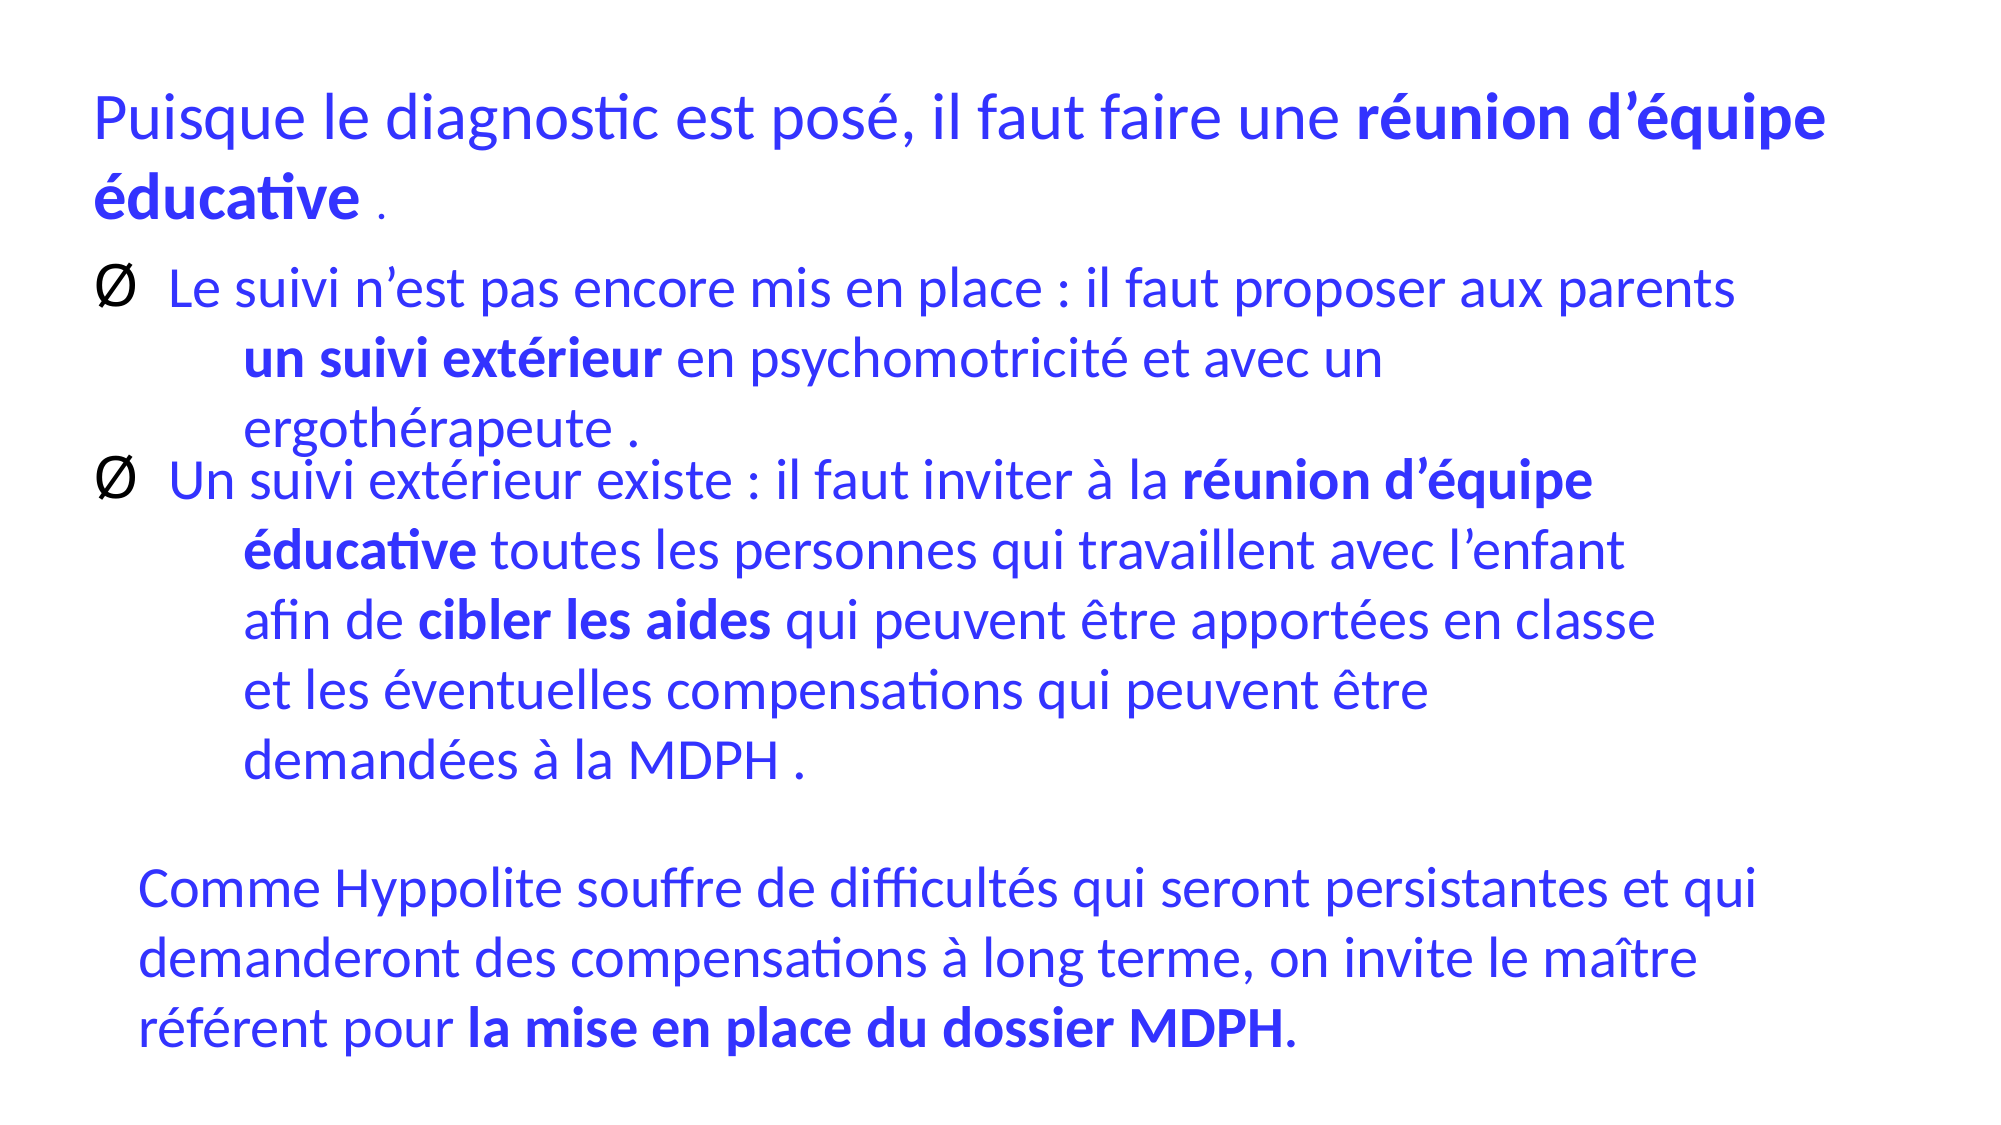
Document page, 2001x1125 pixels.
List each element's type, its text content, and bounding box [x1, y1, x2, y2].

text_box Le suivi n’est pas encore mis en place : il faut proposer aux parents un suivi extérieur en psychomotricité et avec un ergothérapeute . [78, 241, 1753, 469]
text_box Puisque le diagnostic est posé, il faut faire une réunion d’équipe éducative . [78, 65, 1890, 242]
text_box Comme Hyppolite souffre de difficultés qui seront persistantes et qui demanderont des compensations à long terme, on invite le maître référent pour la mise en place du dossier MDPH. [123, 841, 1830, 1069]
text_box Un suivi extérieur existe : il faut inviter à la réunion d’équipe éducative toutes les personnes qui travaillent avec l’enfant afin de cibler les aides qui peuvent être apportées en classe et les éventuelles compensations qui peuvent être demandées à la MDPH . [78, 433, 1693, 803]
